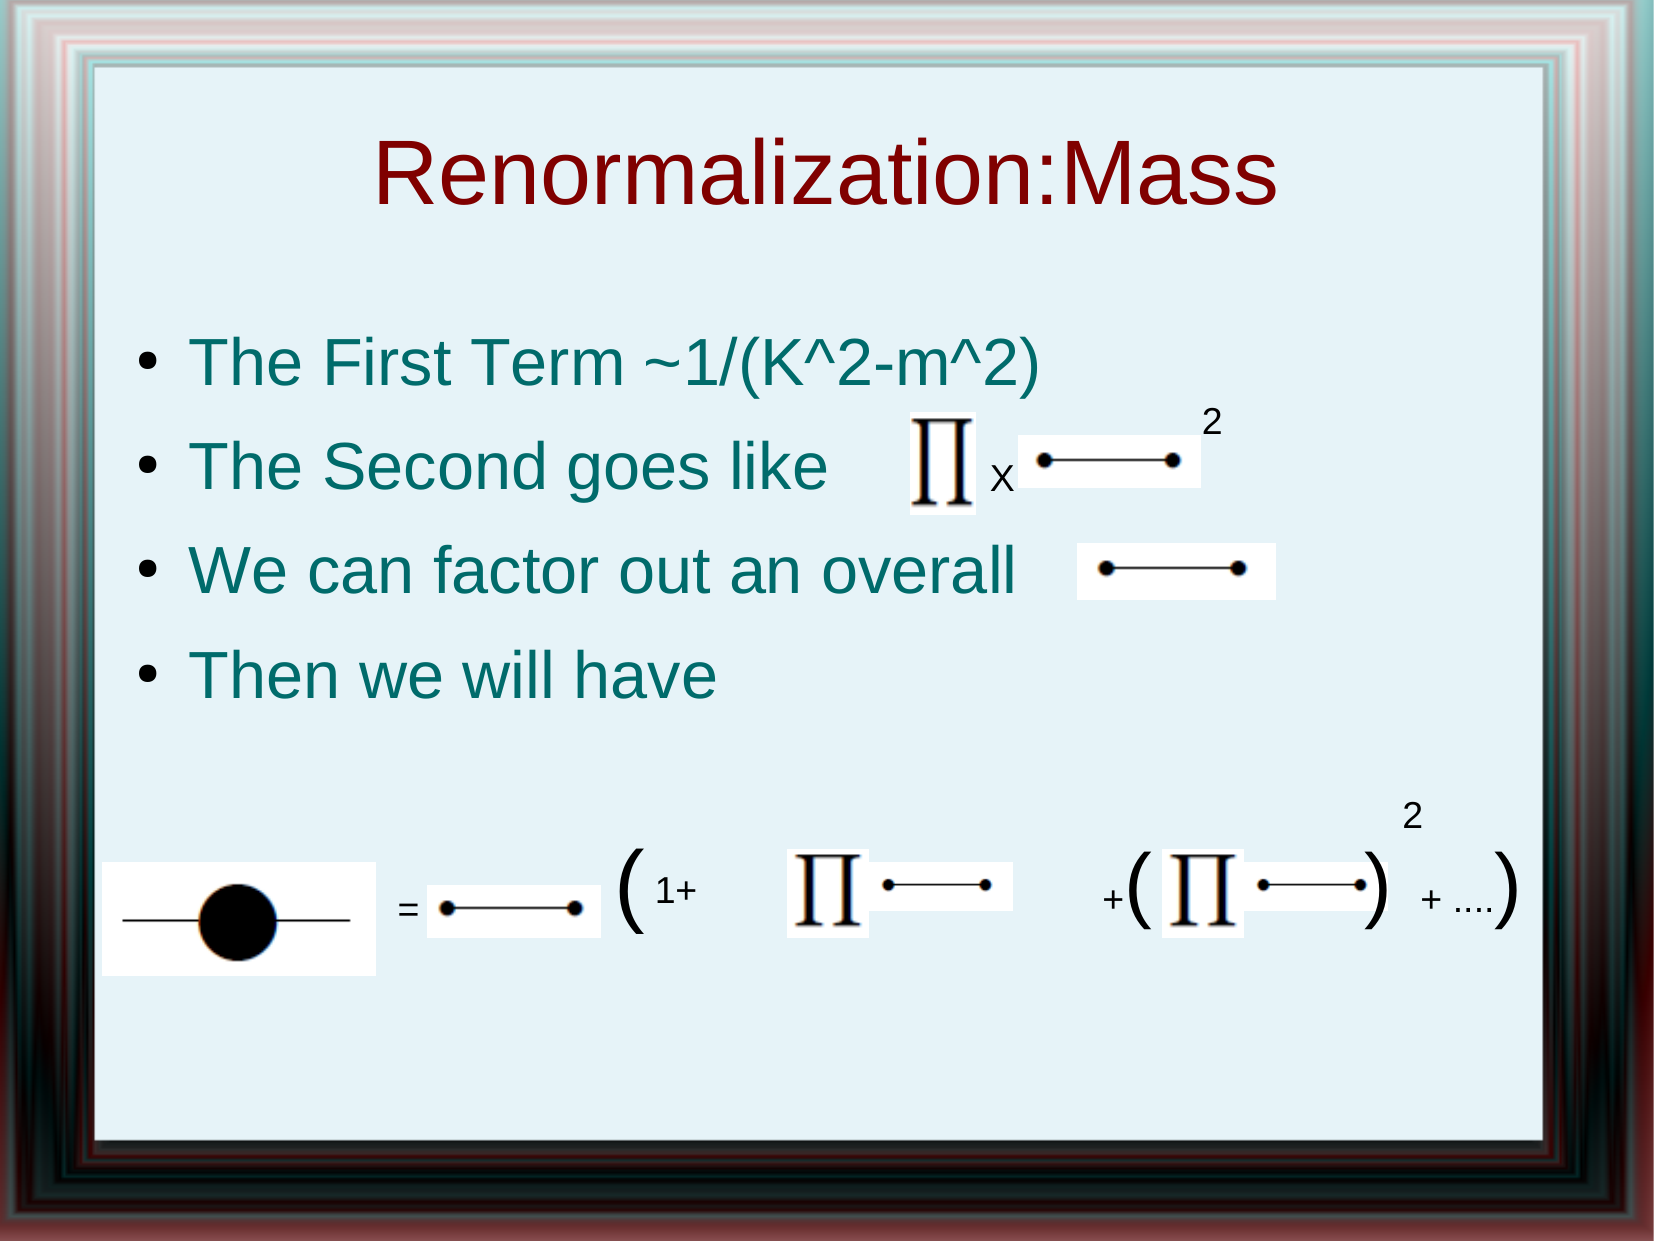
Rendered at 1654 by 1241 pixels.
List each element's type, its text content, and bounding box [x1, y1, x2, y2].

text_box +( [1087, 829, 1167, 938]
text_box X [975, 450, 1030, 507]
text_box = [382, 880, 435, 938]
title Renormalization:Mass [118, 95, 1536, 250]
text_box 2 [1387, 787, 1463, 863]
text_box ( [600, 825, 661, 943]
text_box 2 [1187, 393, 1238, 451]
text_box 1+ [640, 862, 713, 920]
list The First Term ~1/(K^2-m^2) The Second goes like We can factor out an overall Then we will have [118, 324, 1088, 713]
text_box ) [1350, 829, 1405, 938]
picture [0, 0, 1654, 1241]
text_box + ....) [1405, 829, 1538, 938]
